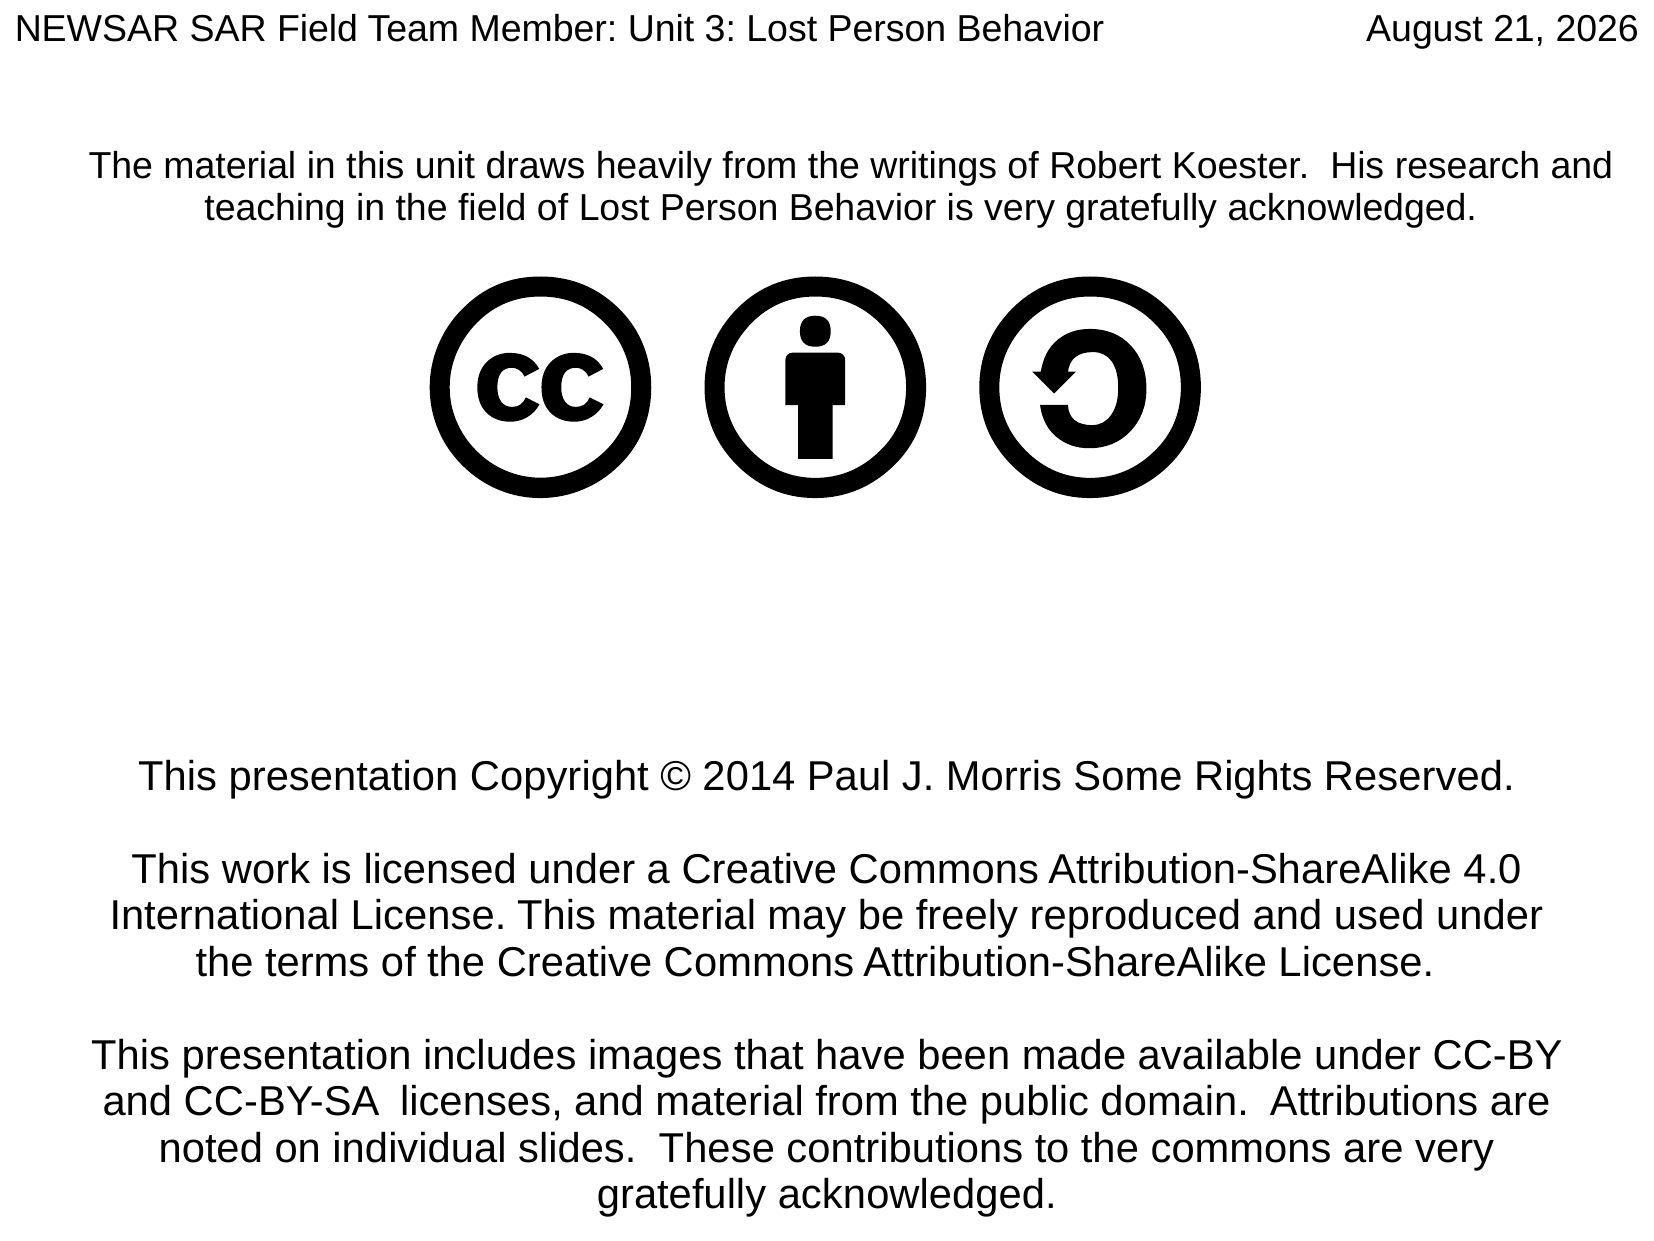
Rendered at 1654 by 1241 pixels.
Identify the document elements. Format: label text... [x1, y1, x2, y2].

picture [977, 274, 1203, 500]
picture [702, 274, 928, 500]
text_box The material in this unit draws heavily from the writings of Robert Koester. His research and teaching in the field of Lost Person Behavior is very gratefully acknowledged. [73, 136, 1630, 236]
text_box This presentation Copyright © 2014 Paul J. Morris Some Rights Reserved. This work is licensed under a Creative Commons Attribution-ShareAlike 4.0 International License. This material may be freely reproduced and used under the terms of the Creative Commons Attribution-ShareAlike License. This presentation includes images that have been made available under CC-BY and CC-BY-SA licenses, and material from the public domain. Attributions are noted on individual slides. These contributions to the commons are very gratefully acknowledged. [82, 739, 1571, 1231]
text_box NEWSAR SAR Field Team Member: Unit 3: Lost Person Behavior [0, 0, 1120, 57]
picture [427, 274, 653, 500]
text_box February 18, 2020 [1213, 0, 1654, 57]
